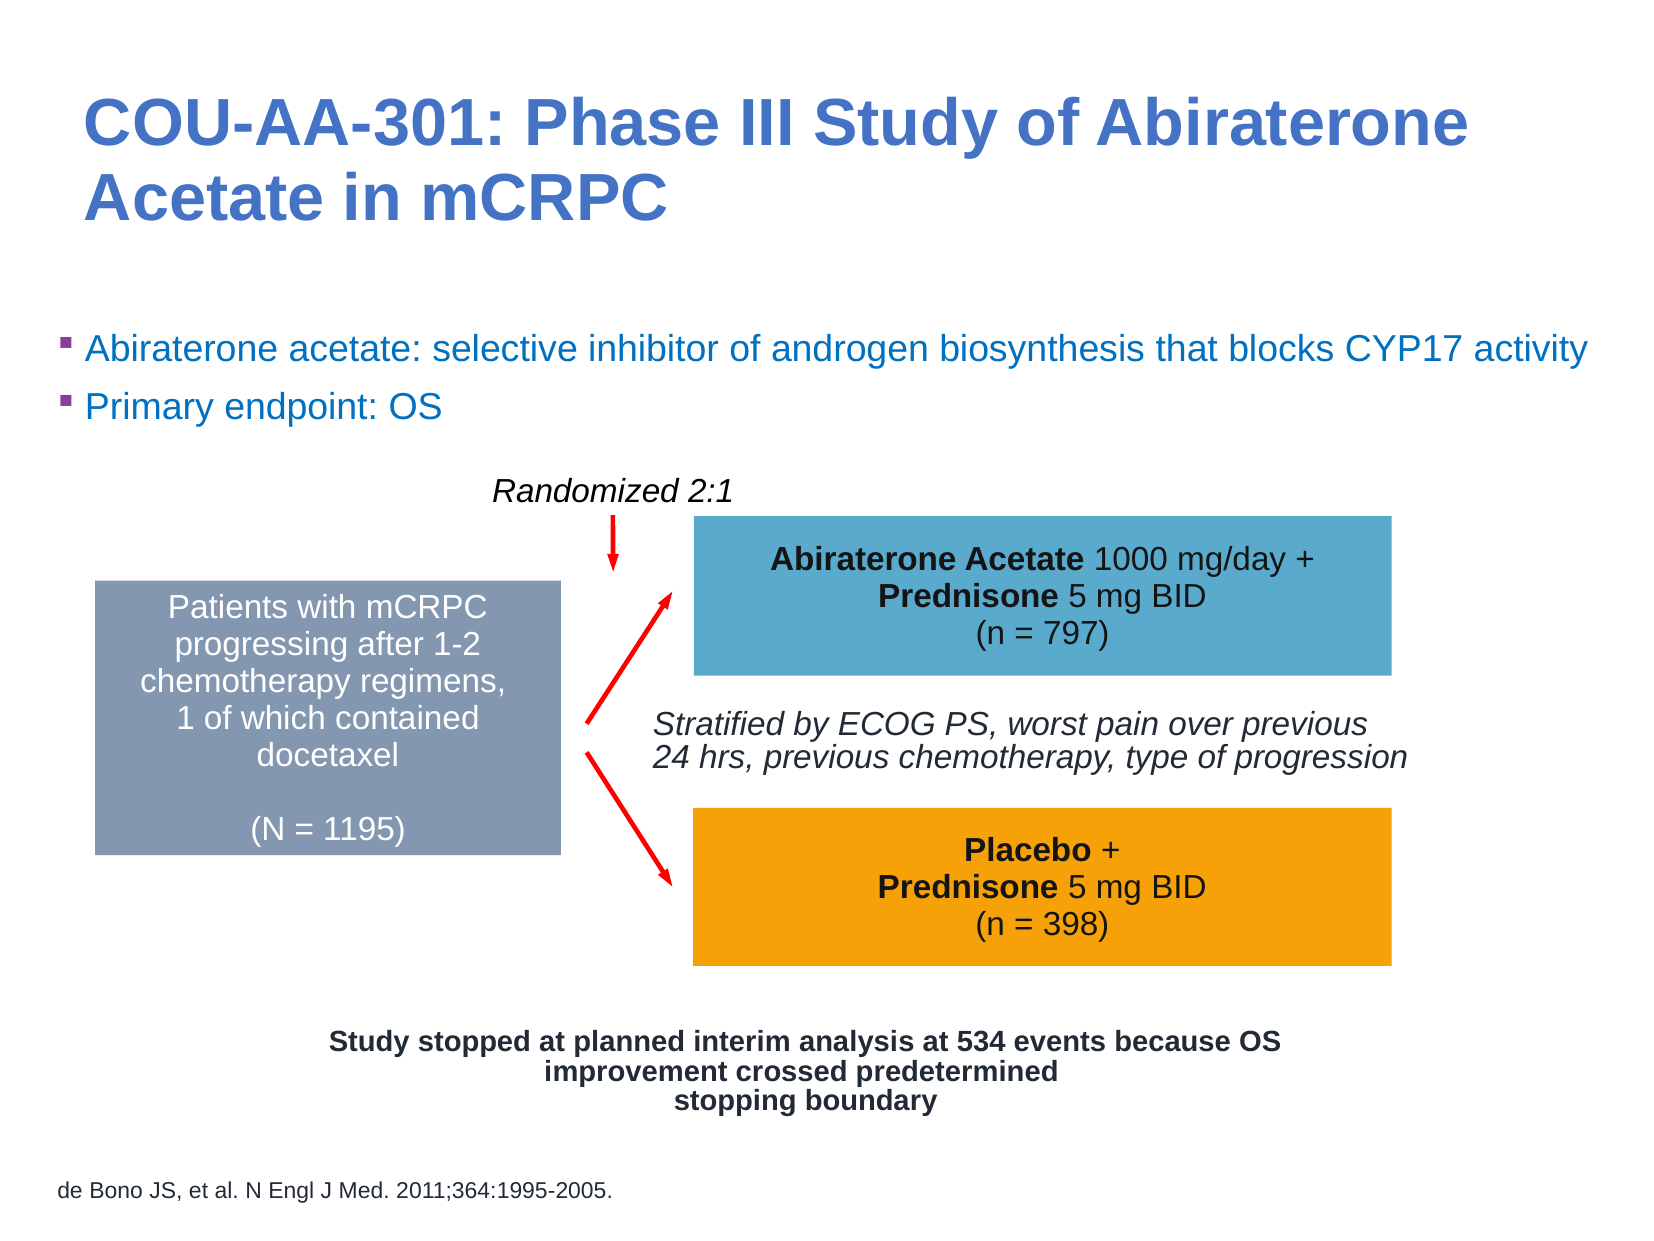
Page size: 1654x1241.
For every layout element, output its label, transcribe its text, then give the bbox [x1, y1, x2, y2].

text_box Study stopped at planned interim analysis at 534 events because OS improvement crossed predetermined stopping boundary [220, 1020, 1392, 1125]
text_box COU-AA-301: Phase III Study of Abiraterone Acetate in mCRPC [69, 71, 1600, 249]
text_box Stratified by ECOG PS, worst pain over previous 24 hrs, previous chemotherapy, type of progression [638, 701, 1562, 784]
text_box Abiraterone Acetate 1000 mg/day + Prednisone 5 mg BID (n = 797) [693, 516, 1392, 676]
text_box Abiraterone acetate: selective inhibitor of androgen biosynthesis that blocks CYP17 activity Primary endpoint: OS [42, 323, 1627, 488]
text_box Randomized 2:1 [412, 468, 815, 517]
text_box Patients with mCRPC progressing after 1-2 chemotherapy regimens, 1 of which contained docetaxel (N = 1195) [95, 580, 561, 856]
text_box Placebo + Prednisone 5 mg BID (n = 398) [693, 807, 1392, 966]
text_box de Bono JS, et al. N Engl J Med. 2011;364:1995-2005. [42, 1170, 896, 1211]
